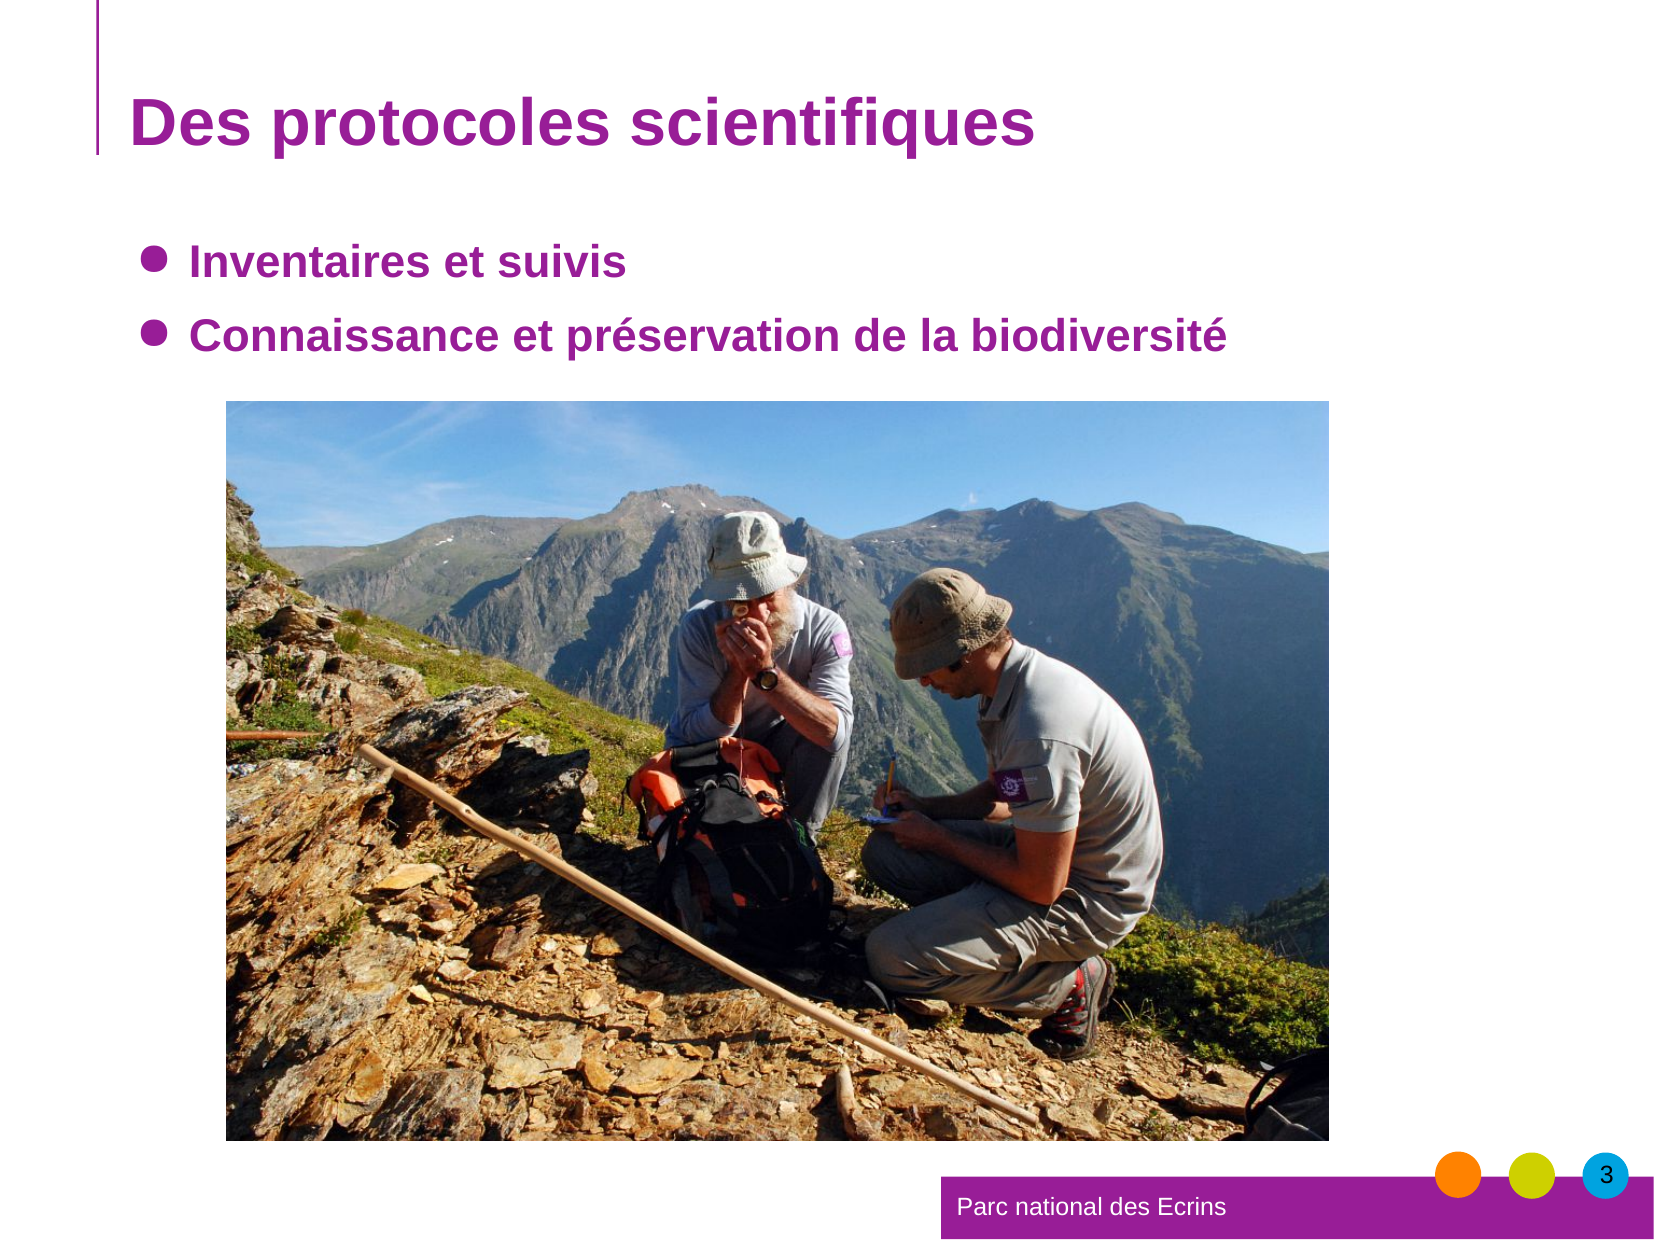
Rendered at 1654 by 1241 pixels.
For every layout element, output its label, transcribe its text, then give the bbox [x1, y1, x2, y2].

picture [226, 401, 1329, 1141]
list Inventaires et suivis Connaissance et préservation de la biodiversité [118, 236, 1625, 1123]
title Des protocoles scientifiques [129, 11, 1619, 160]
